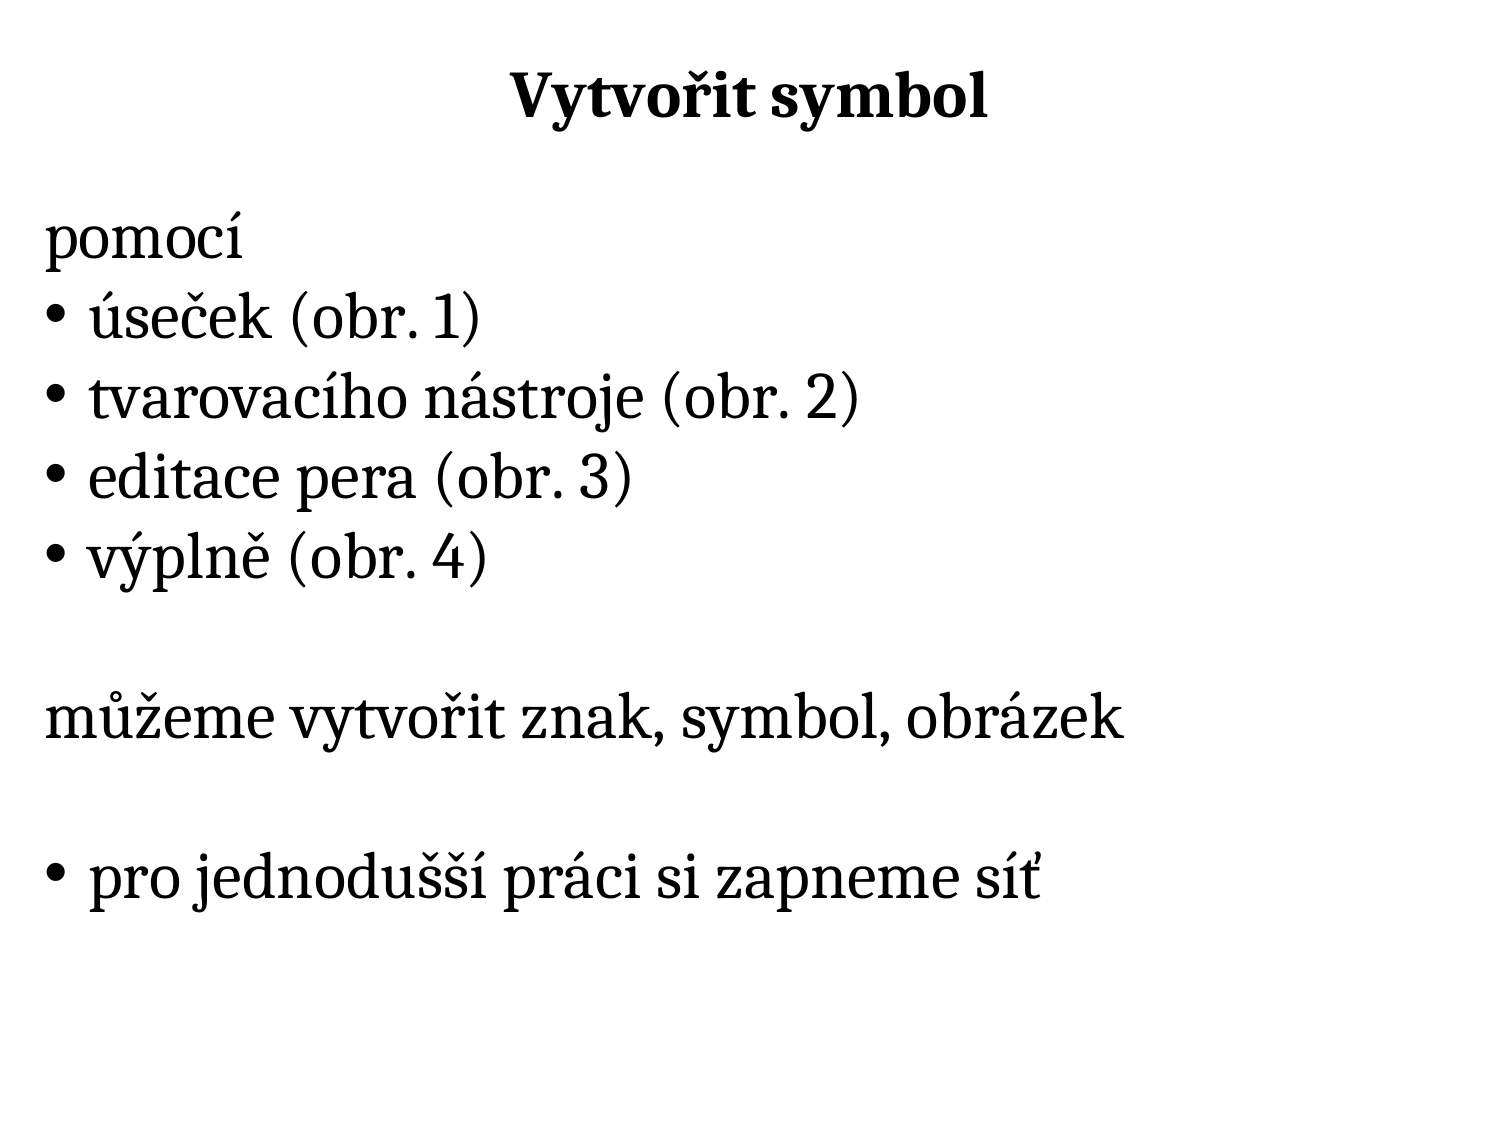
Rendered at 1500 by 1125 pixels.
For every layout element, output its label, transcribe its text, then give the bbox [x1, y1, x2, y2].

text_box pomocí úseček (obr. 1) tvarovacího nástroje (obr. 2) editace pera (obr. 3) výplně (obr. 4) můžeme vytvořit znak, symbol, obrázek pro jednodušší práci si zapneme síť [0, 184, 1500, 920]
text_box Vytvořit symbol [0, 42, 1500, 139]
